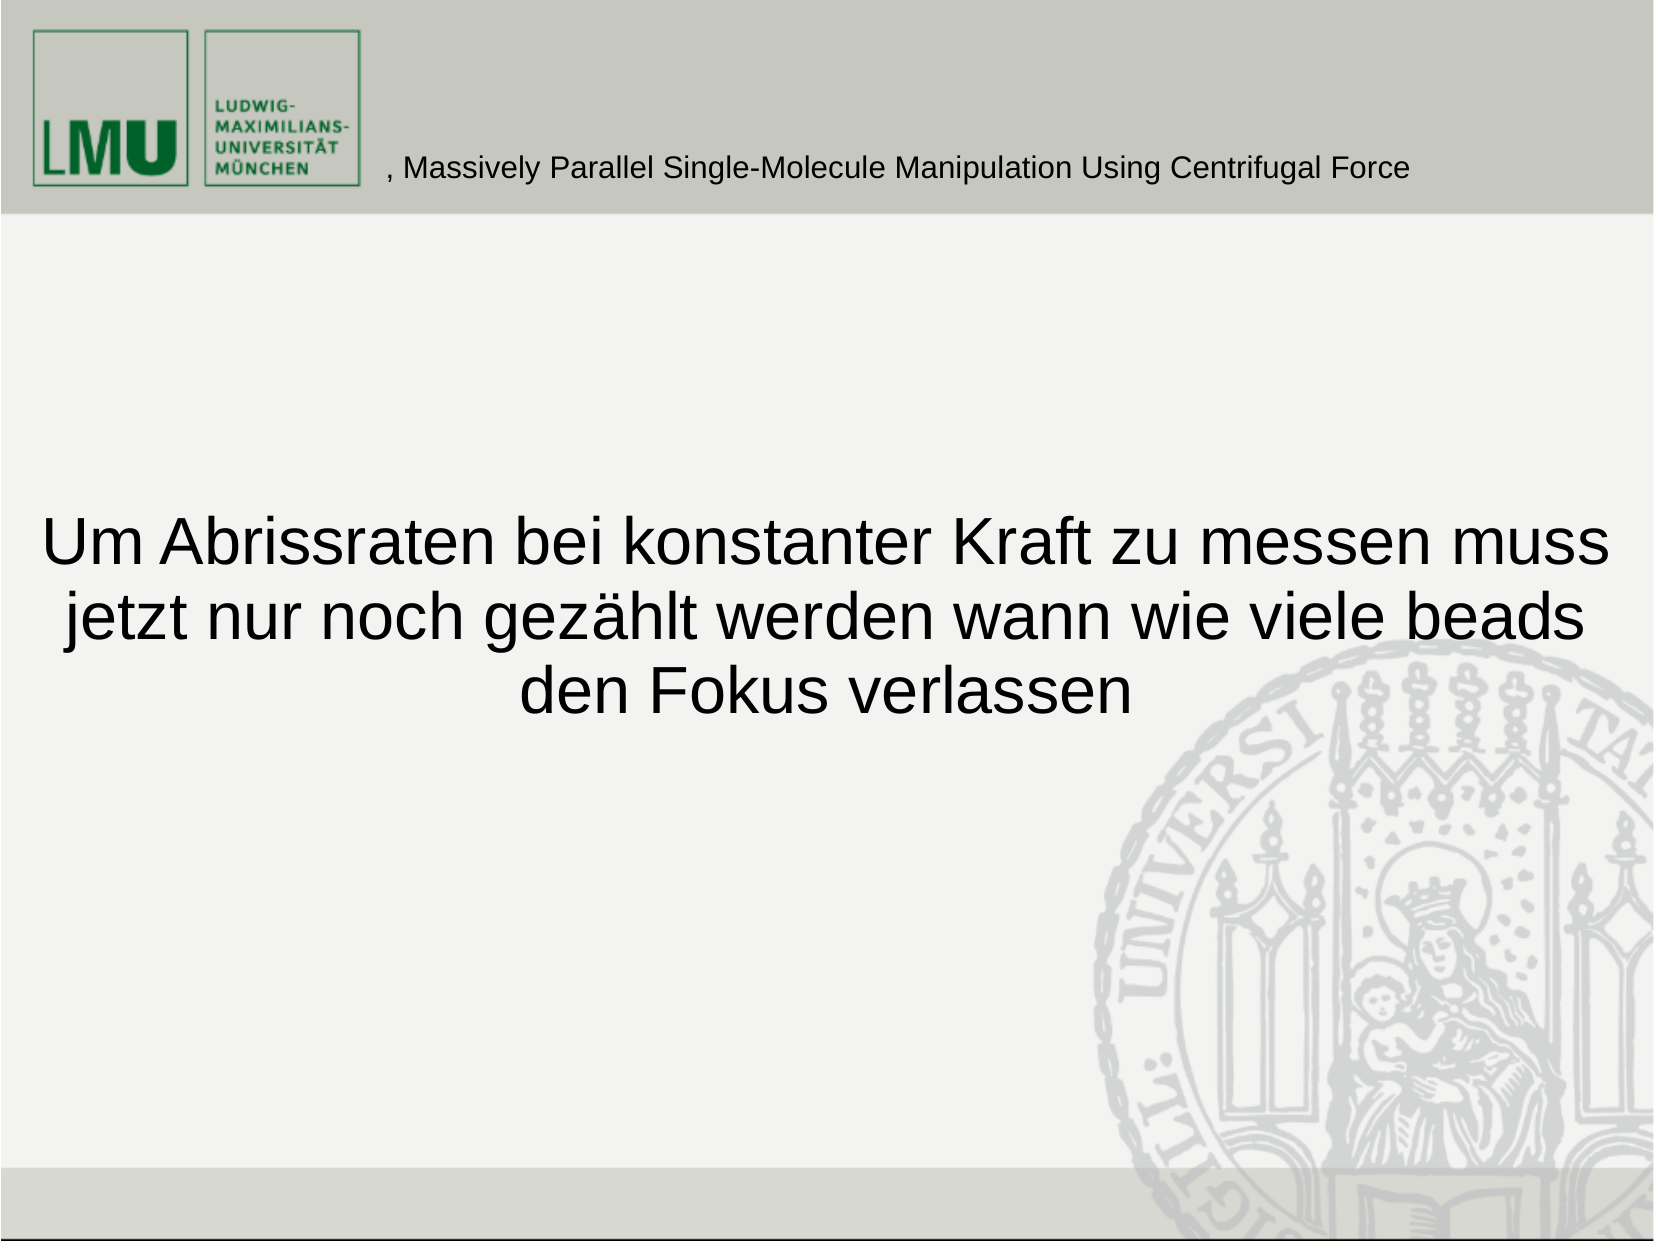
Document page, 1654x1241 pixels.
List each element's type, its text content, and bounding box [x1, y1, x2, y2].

picture [1, 0, 1654, 1241]
subtitle Um Abrissraten bei konstanter Kraft zu messen muss jetzt nur noch gezählt werden wann wie viele beads den Fokus verlassen [23, 224, 1630, 1158]
text_box Philipp Lorenz, Massively Parallel Single-Molecule Manipulation Using Centrifugal Force [362, 142, 1619, 213]
